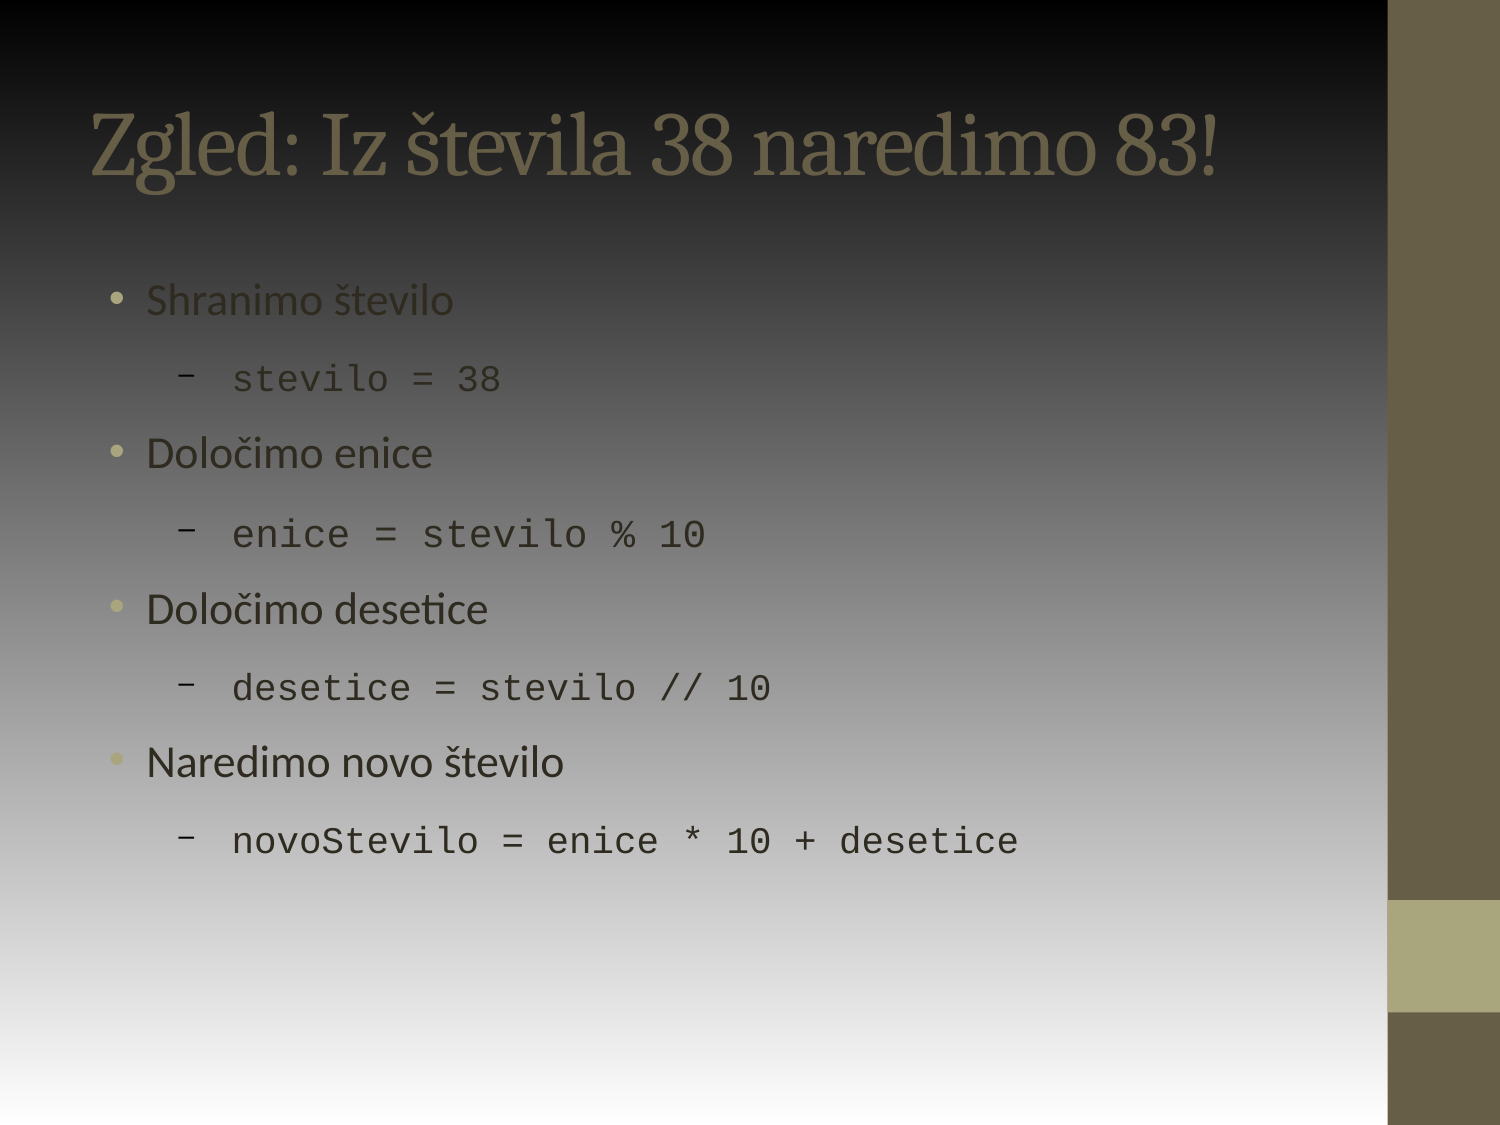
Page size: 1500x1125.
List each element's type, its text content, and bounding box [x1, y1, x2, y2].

title Zgled: Iz števila 38 naredimo 83! [75, 45, 1325, 233]
list Shranimo število stevilo = 38 Določimo enice enice = stevilo % 10 Določimo desetice desetice = stevilo // 10 Naredimo novo število novoStevilo = enice * 10 + desetice [75, 262, 1325, 1050]
